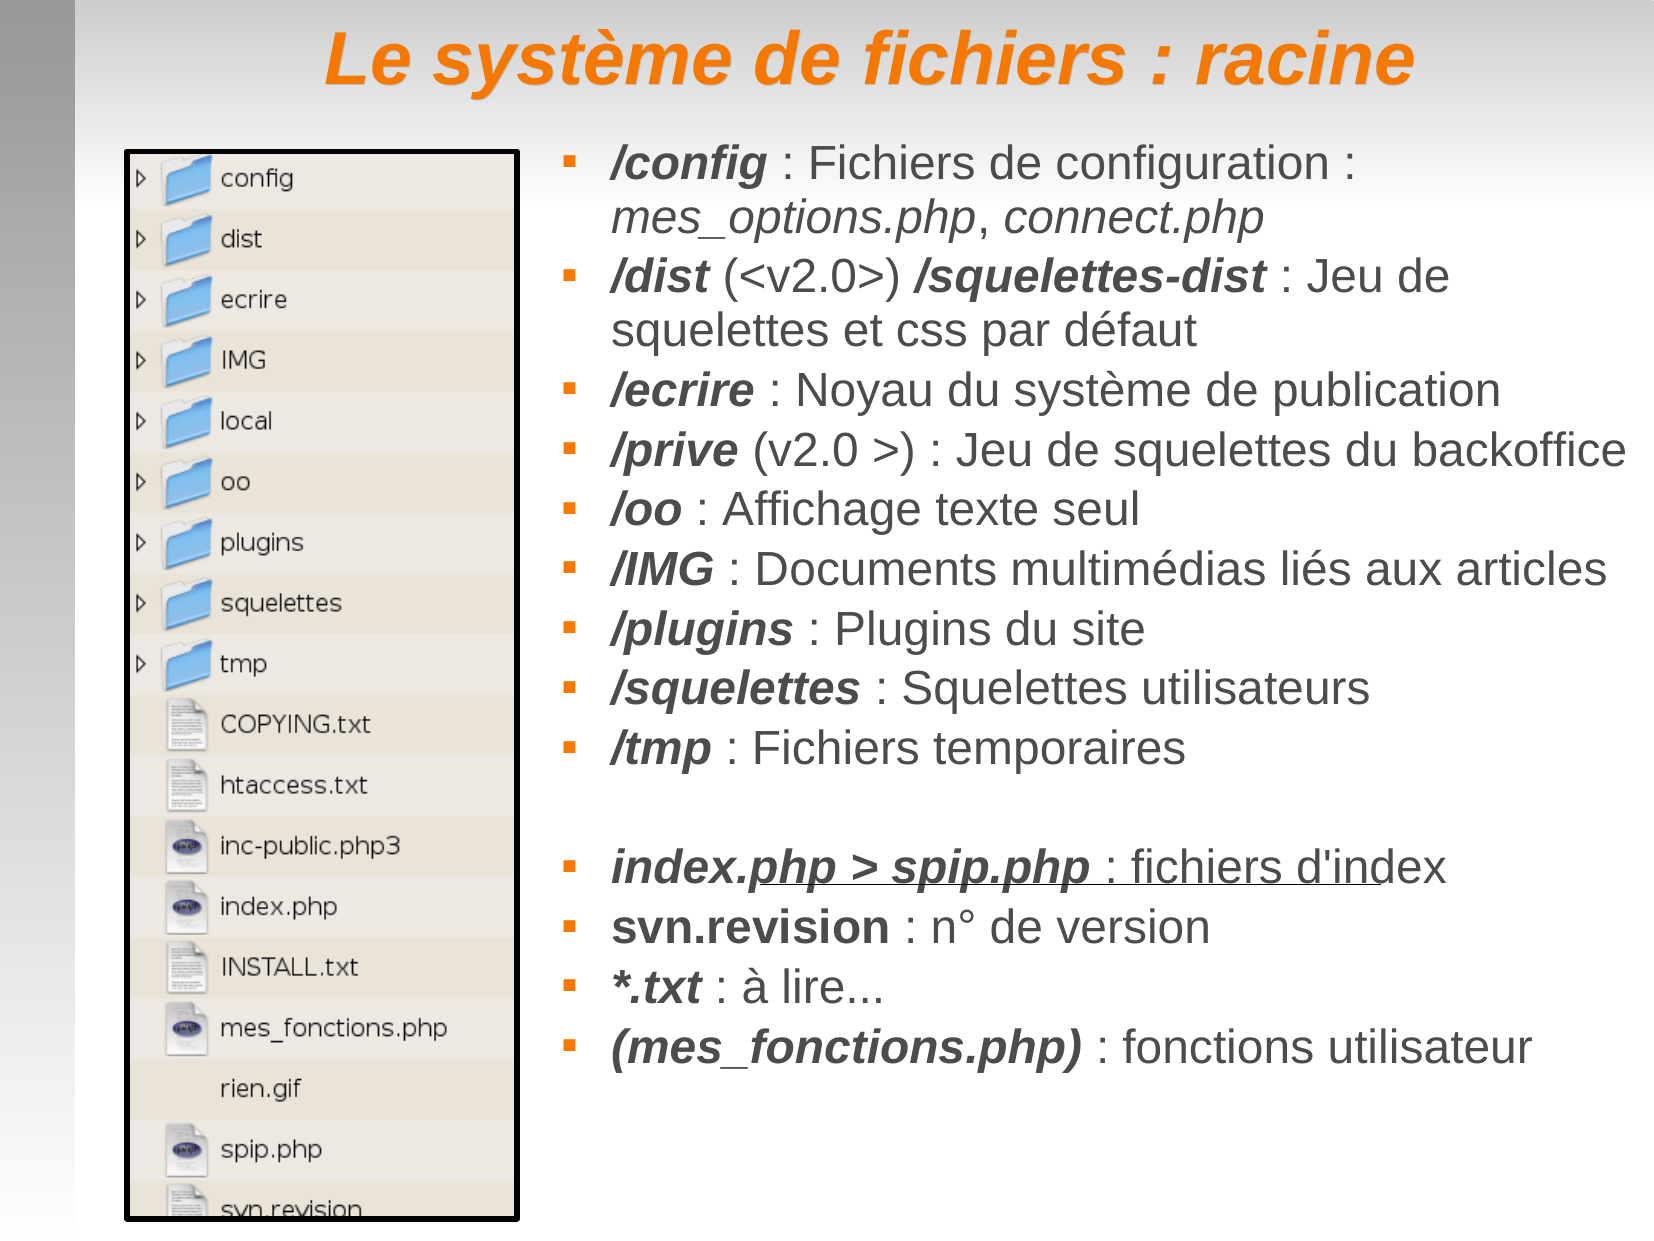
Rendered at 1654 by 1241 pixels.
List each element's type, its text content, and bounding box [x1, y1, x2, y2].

list /config : Fichiers de configuration : mes_options.php, connect.php /dist (<v2.0>) /squelettes-dist : Jeu de squelettes et css par défaut /ecrire : Noyau du système de publication /prive (v2.0 >) : Jeu de squelettes du backoffice /oo : Affichage texte seul /IMG : Documents multimédias liés aux articles /plugins : Plugins du site /squelettes : Squelettes utilisateurs /tmp : Fichiers temporaires index.php > spip.php : fichiers d'index svn.revision : n° de version *.txt : à lire... (mes_fonctions.php) : fonctions utilisateur [469, 135, 1654, 1184]
title Le système de fichiers : racine [88, 0, 1654, 119]
picture [129, 154, 514, 1216]
